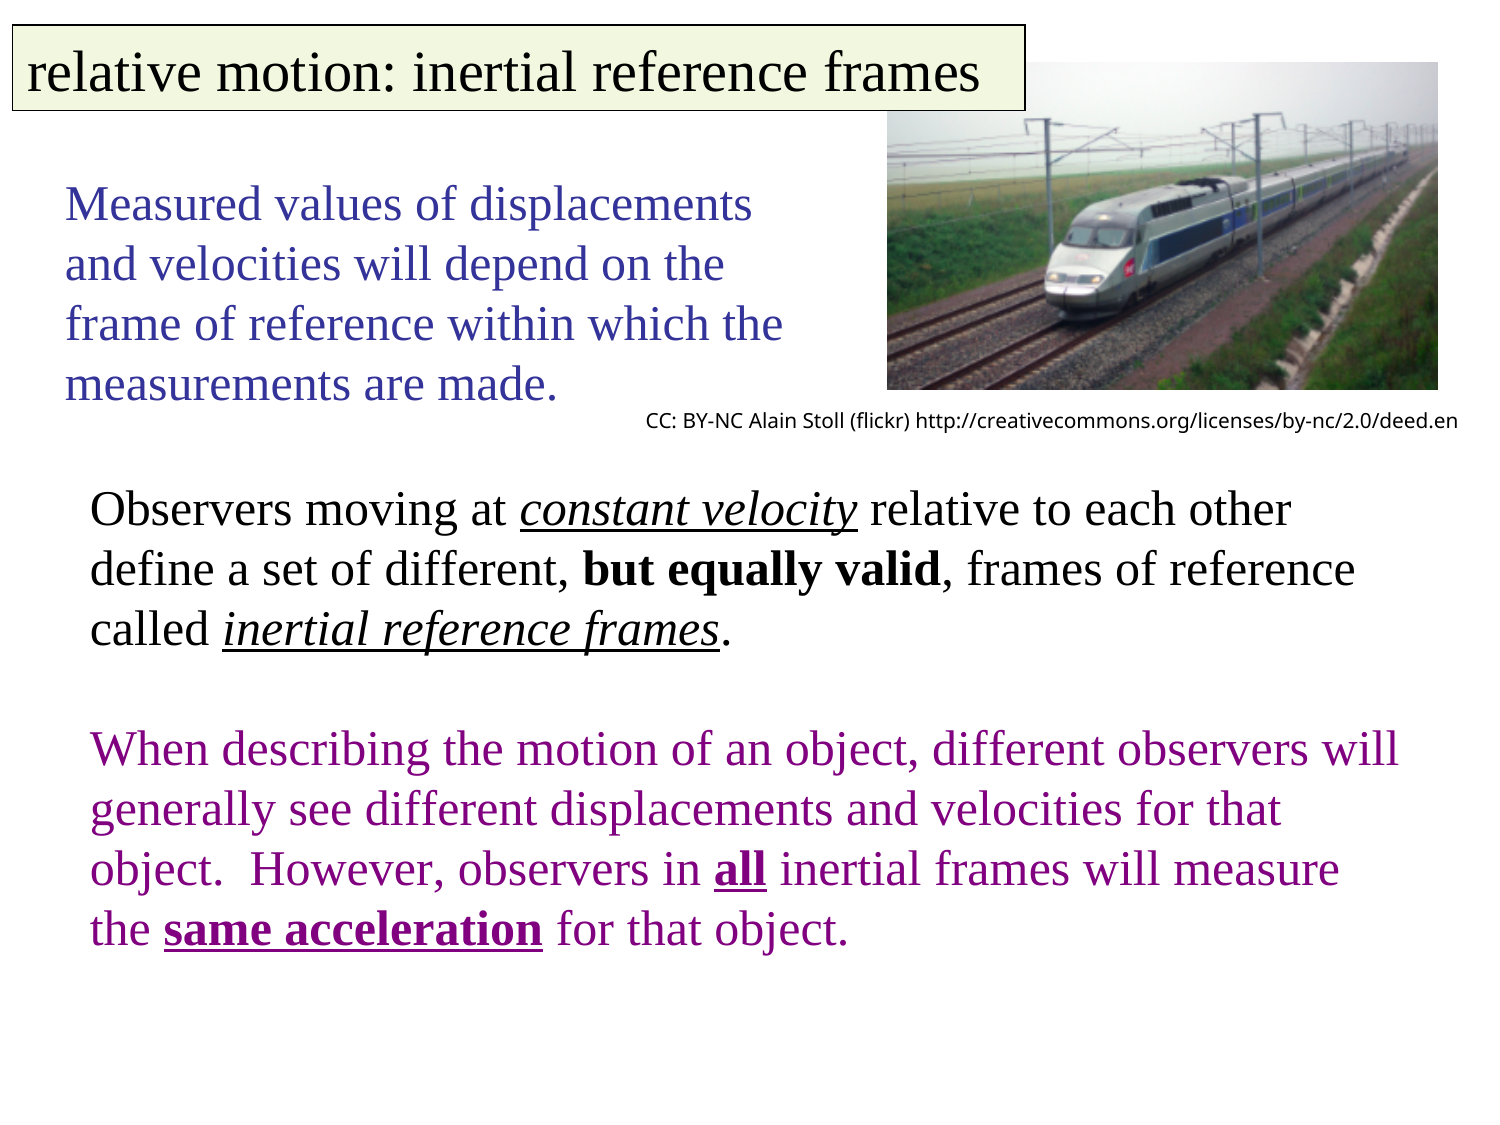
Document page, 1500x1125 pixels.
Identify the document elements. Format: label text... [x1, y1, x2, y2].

picture [887, 62, 1438, 390]
text_box relative motion: inertial reference frames [12, 24, 1025, 111]
text_box Measured values of displacements and velocities will depend on the frame of reference within which the measurements are made. [49, 162, 813, 418]
text_box CC: BY-NC Alain Stoll (flickr) http://creativecommons.org/licenses/by-nc/2.0/deed.en [630, 399, 1474, 441]
text_box Observers moving at constant velocity relative to each other define a set of different, but equally valid, frames of reference called inertial reference frames. When describing the motion of an object, different observers will generally see different displacements and velocities for that object. However, observers in all inertial frames will measure the same acceleration for that object. [75, 468, 1426, 964]
